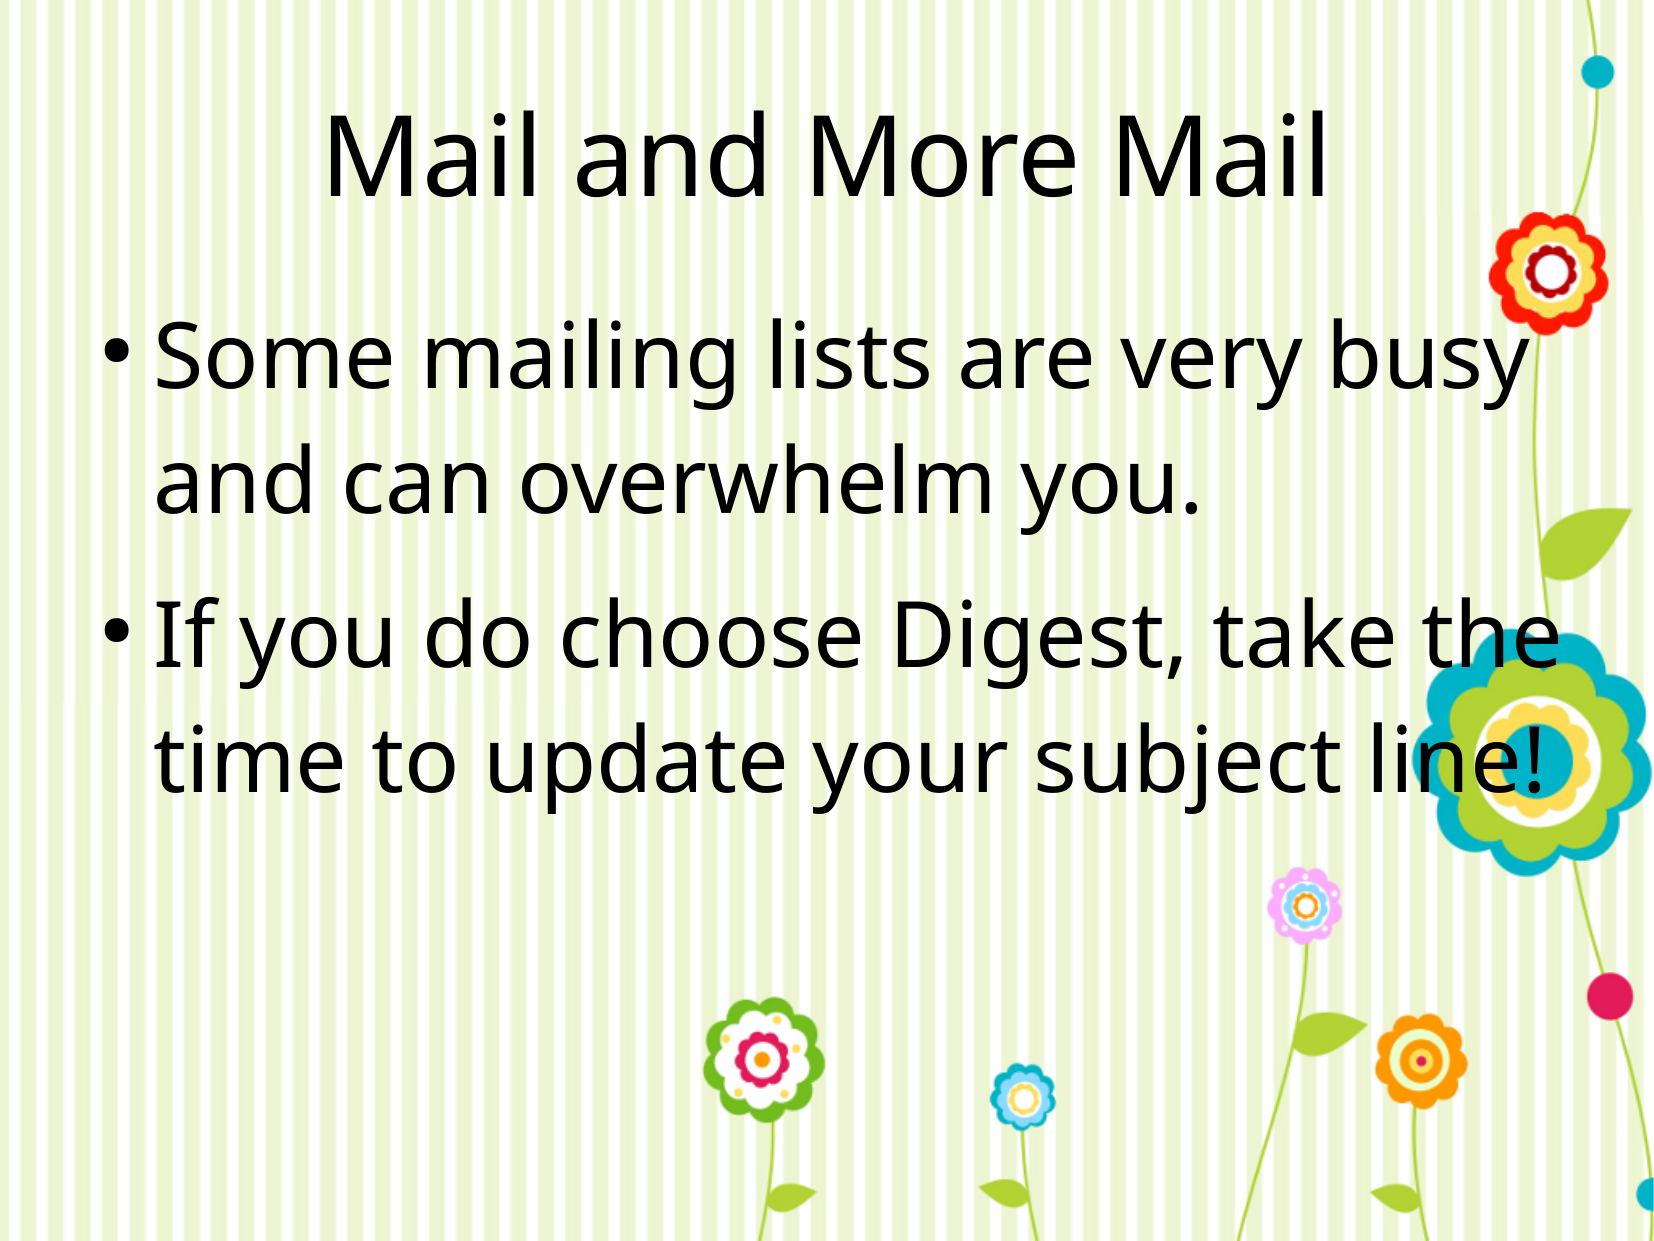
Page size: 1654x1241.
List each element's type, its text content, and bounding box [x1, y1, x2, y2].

picture [0, 0, 1654, 1241]
list Some mailing lists are very busy and can overwhelm you. If you do choose Digest, take the time to update your subject line! [82, 290, 1571, 1186]
title Mail and More Mail [82, 56, 1571, 250]
